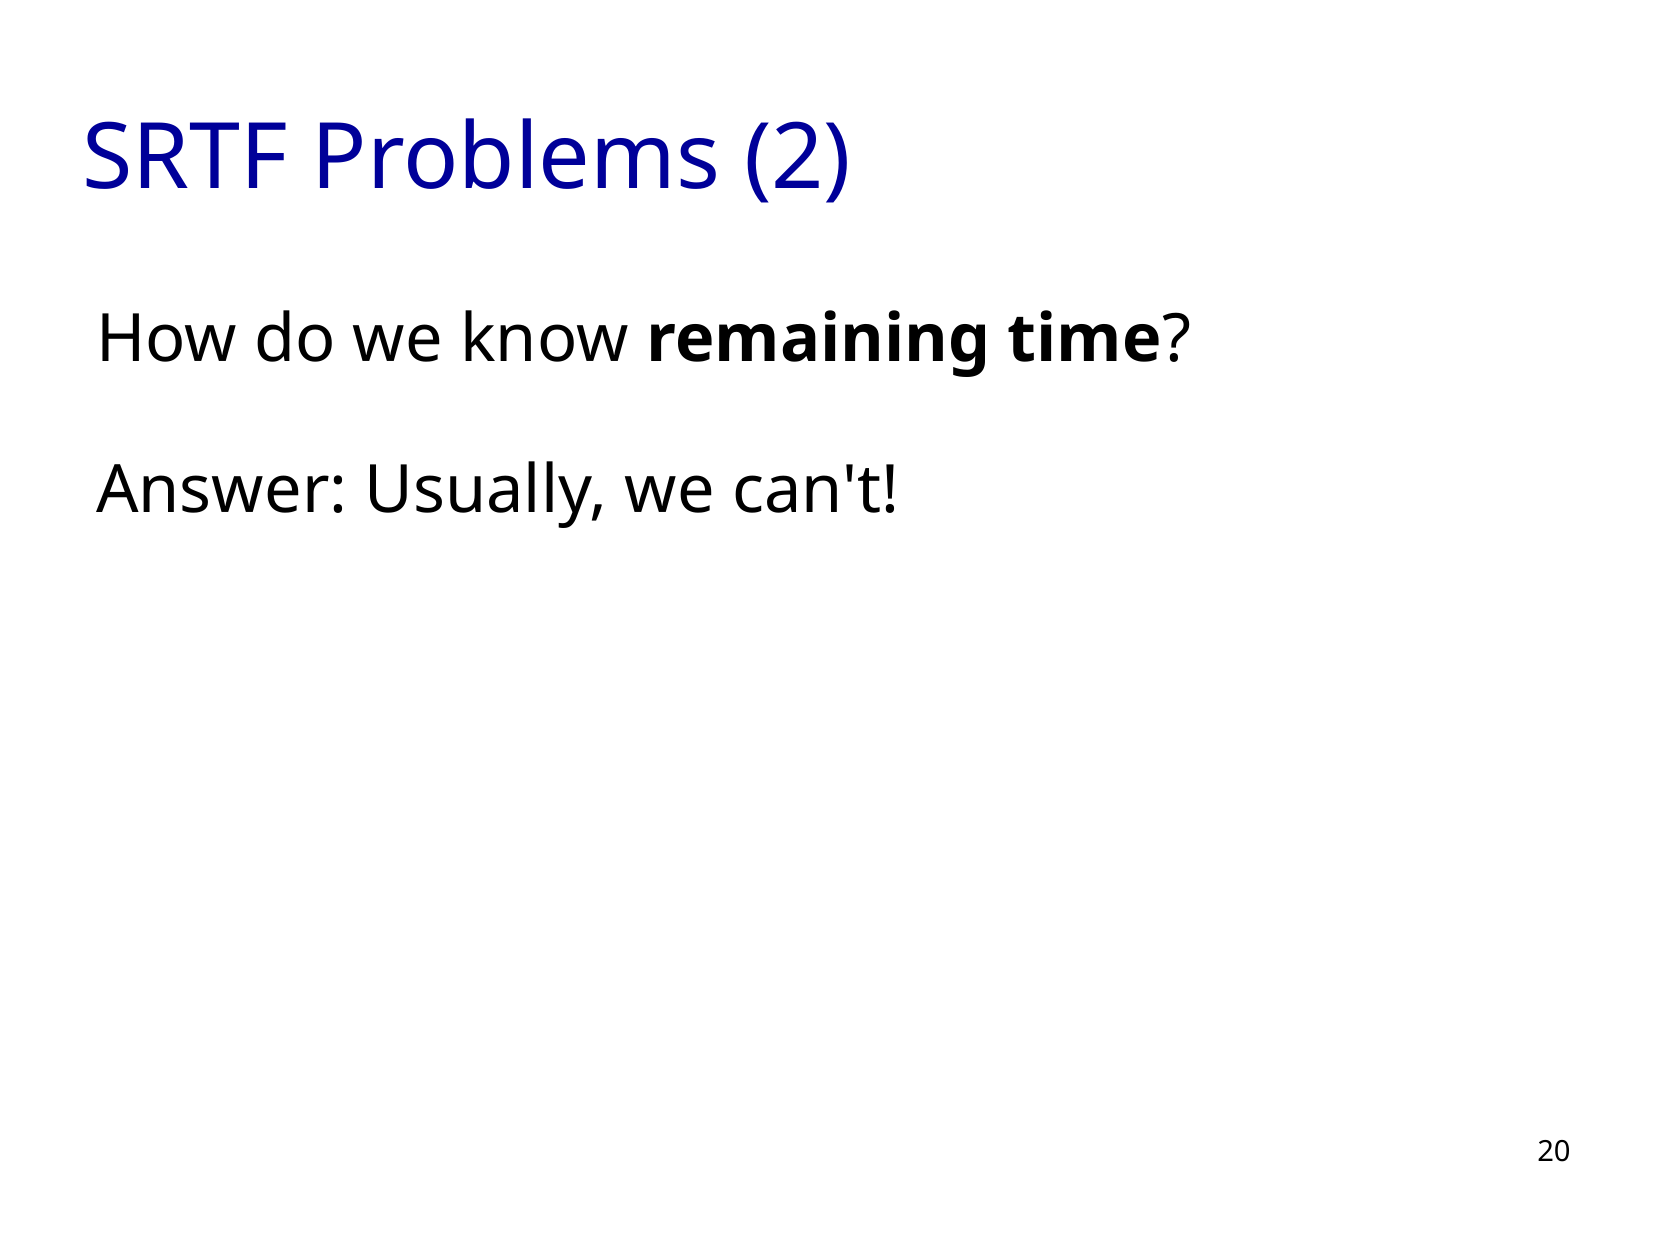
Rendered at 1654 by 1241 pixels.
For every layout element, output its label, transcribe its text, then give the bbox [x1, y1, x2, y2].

title SRTF Problems (2) [82, 49, 1571, 257]
list How do we know remaining time? Answer: Usually, we can't! [60, 290, 1571, 1096]
